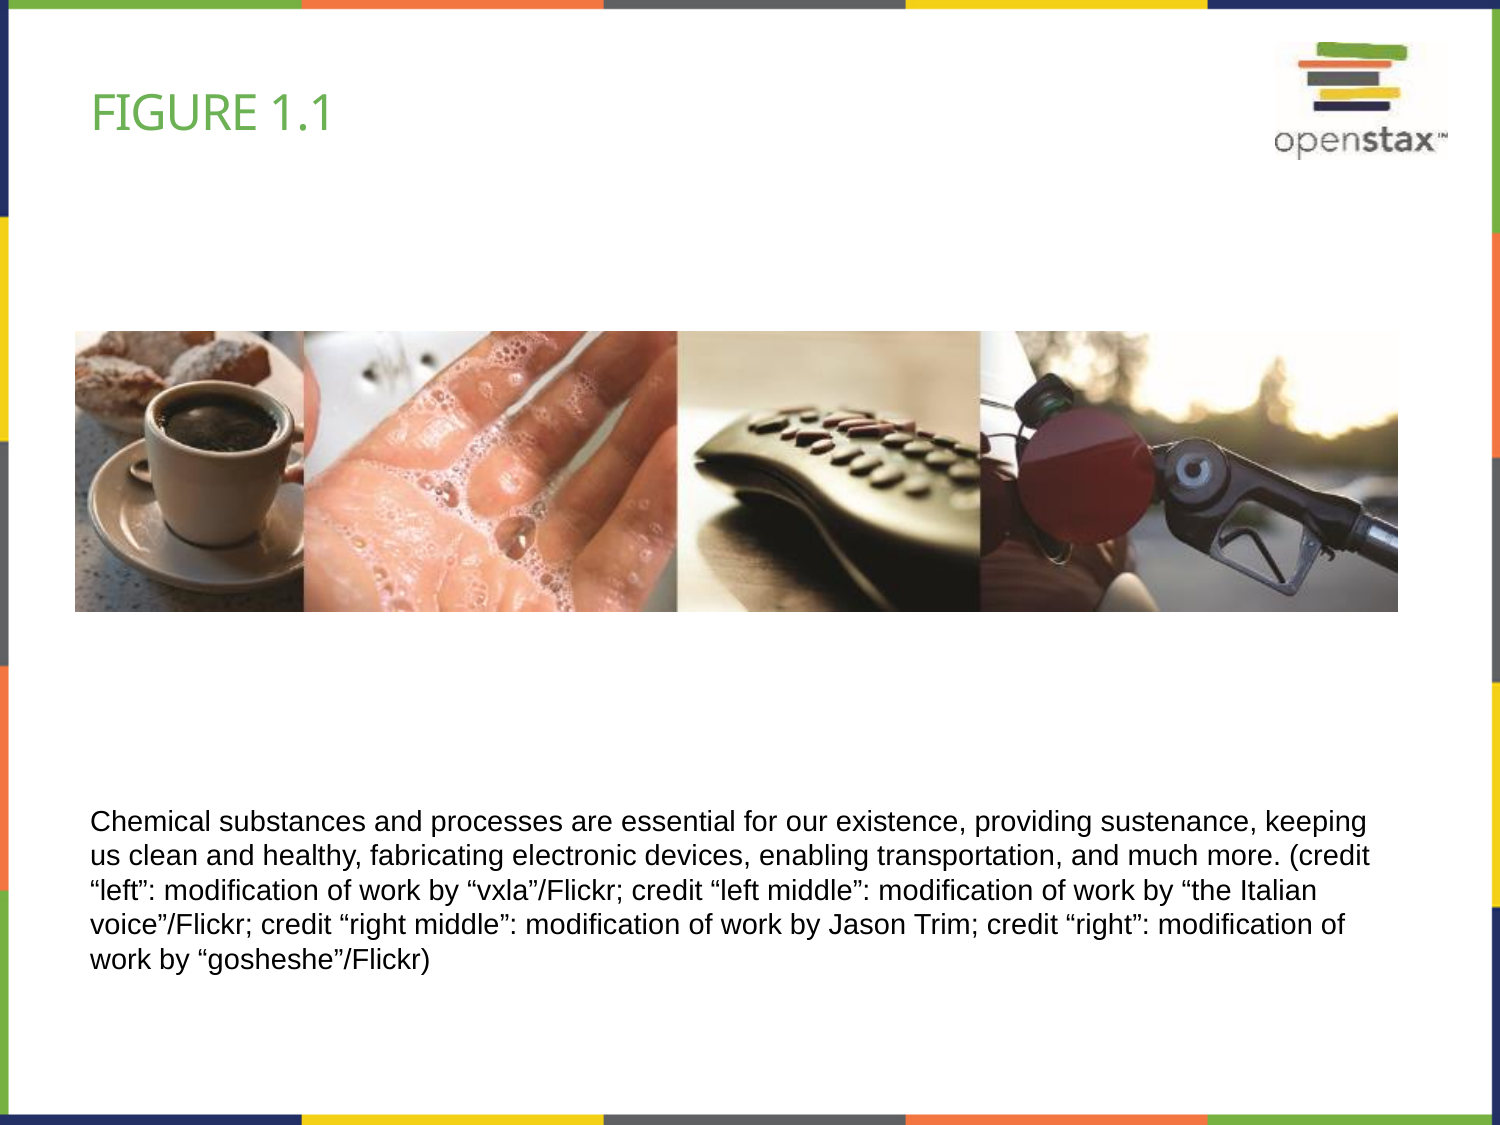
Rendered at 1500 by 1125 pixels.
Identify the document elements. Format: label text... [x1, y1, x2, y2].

picture [0, 0, 1500, 1125]
list Chemical substances and processes are essential for our existence, providing sustenance, keeping us clean and healthy, fabricating electronic devices, enabling transportation, and much more. (credit “left”: modification of work by “vxla”/Flickr; credit “left middle”: modification of work by “the Italian voice”/Flickr; credit “right middle”: modification of work by Jason Trim; credit “right”: modification of work by “gosheshe”/Flickr) [75, 794, 1398, 986]
title Figure 1.1 [75, 39, 1398, 148]
